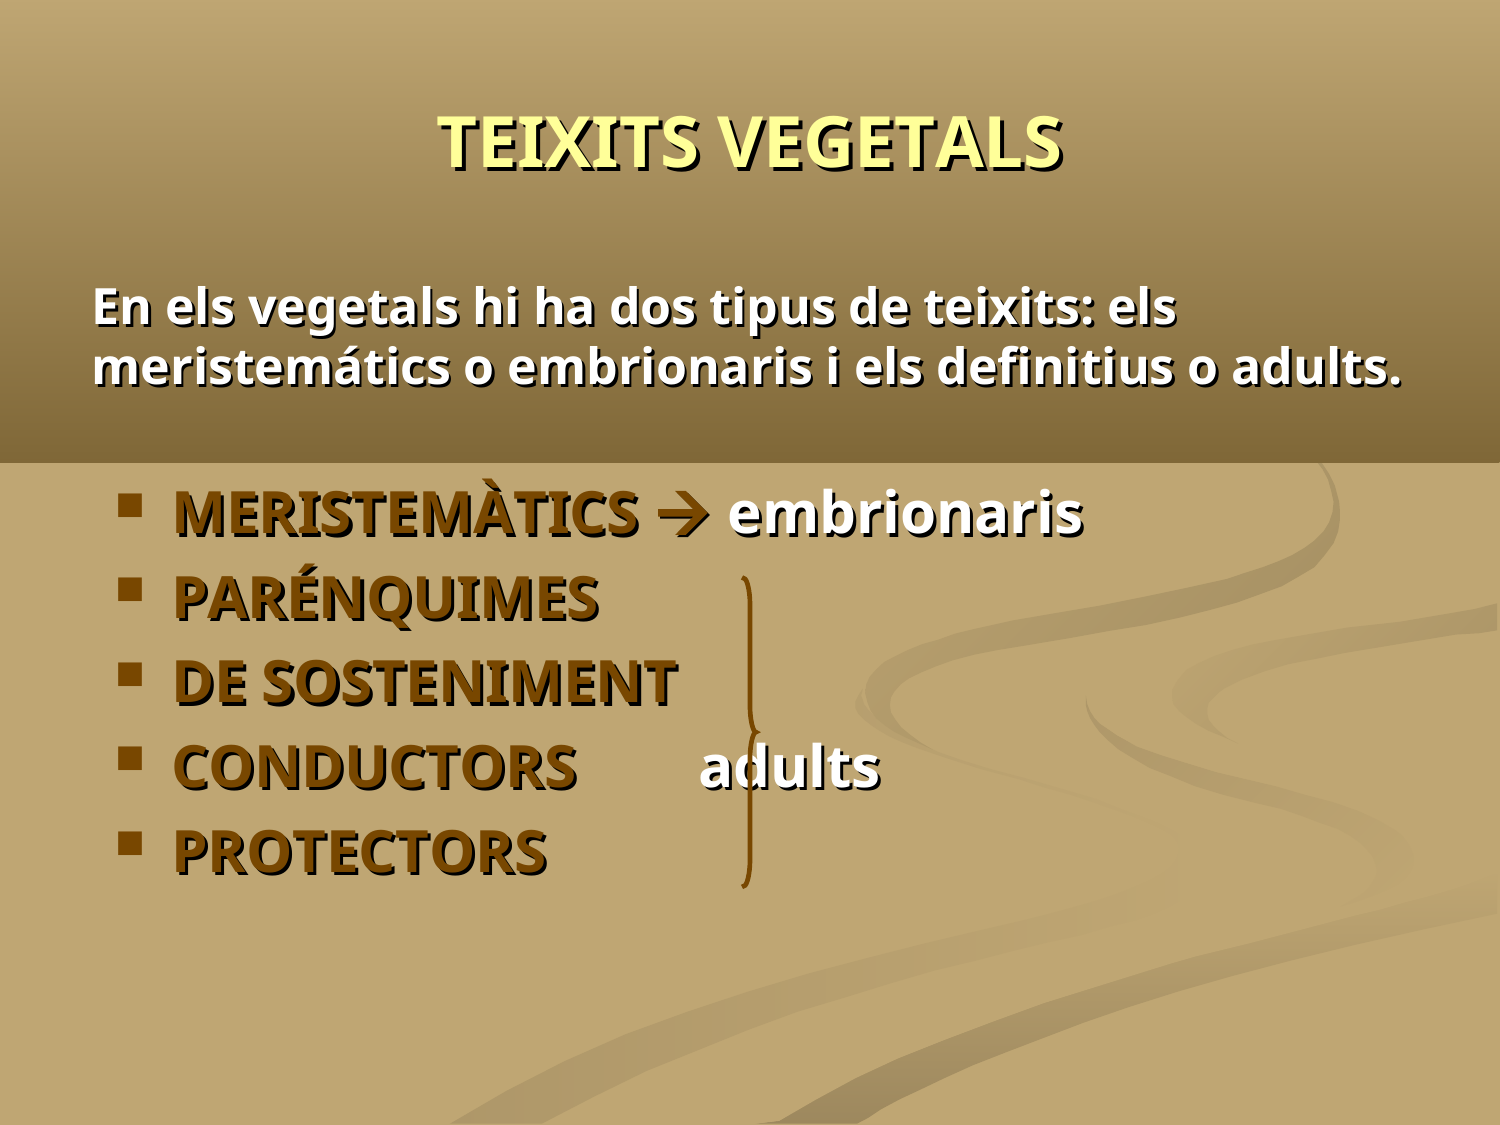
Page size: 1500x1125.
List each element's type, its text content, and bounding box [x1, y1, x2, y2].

list En els vegetals hi ha dos tipus de teixits: els meristemátics o embrionaris i els definitius o adults. [76, 267, 1427, 479]
title TEIXITS VEGETALS [75, 45, 1426, 233]
text_box MERISTEMÀTICS  embrionaris PARÉNQUIMES DE SOSTENIMENT CONDUCTORS adults PROTECTORS [100, 467, 1329, 953]
